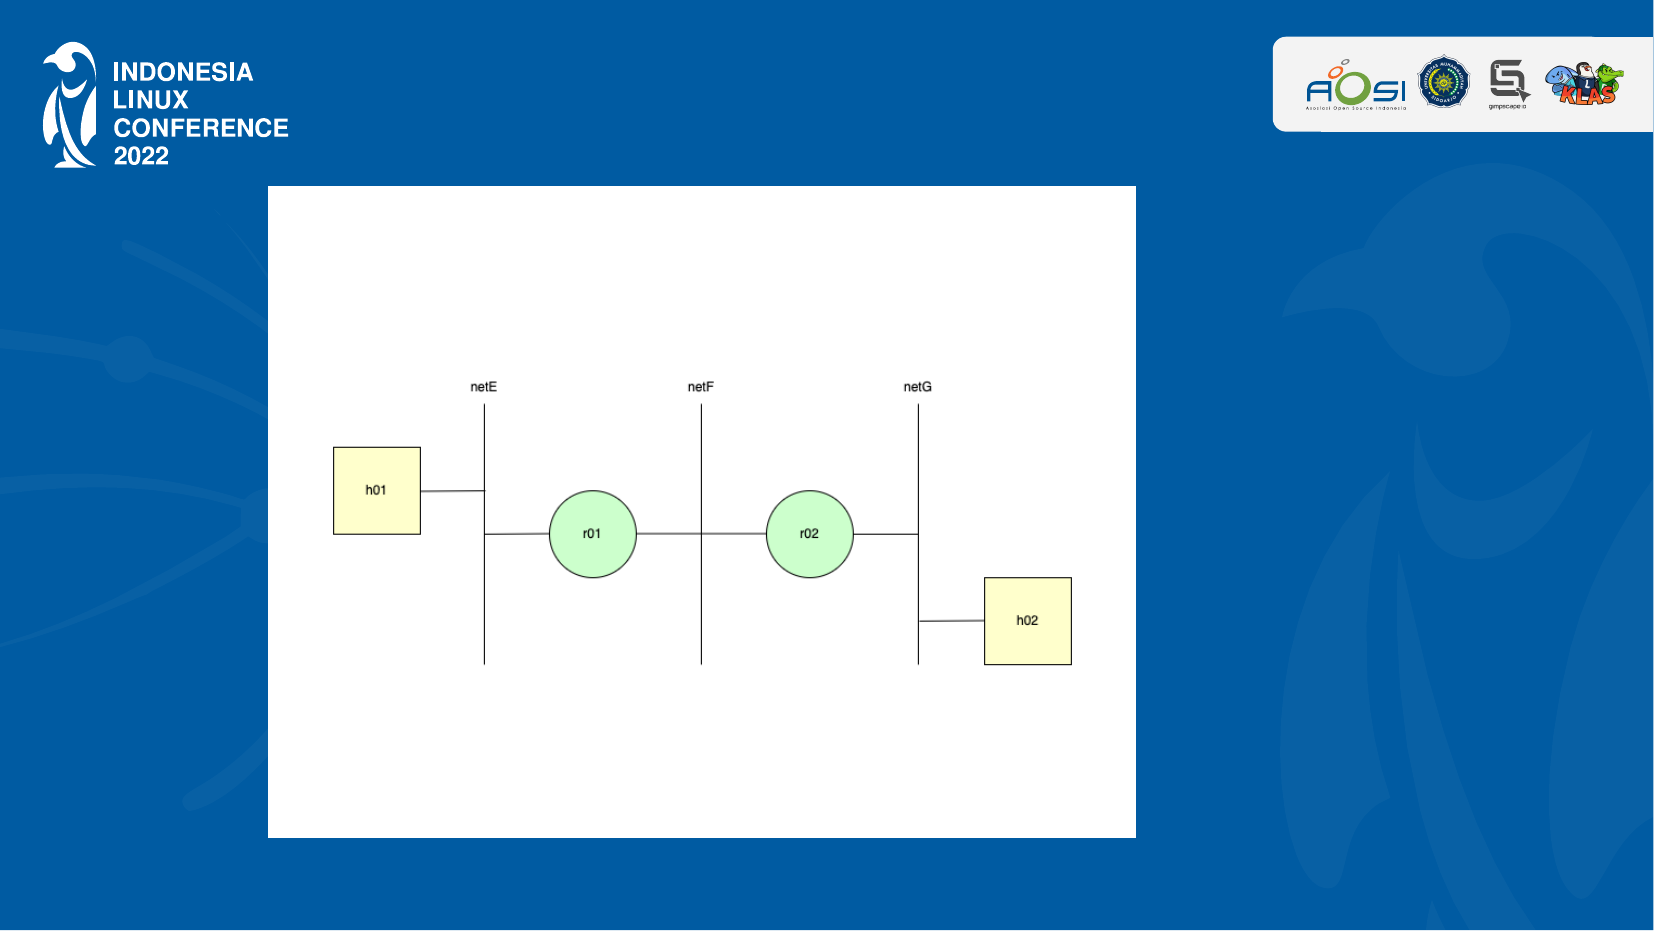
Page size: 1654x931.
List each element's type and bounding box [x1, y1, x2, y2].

picture [1545, 62, 1624, 105]
picture [1417, 54, 1471, 108]
picture [268, 186, 1136, 838]
